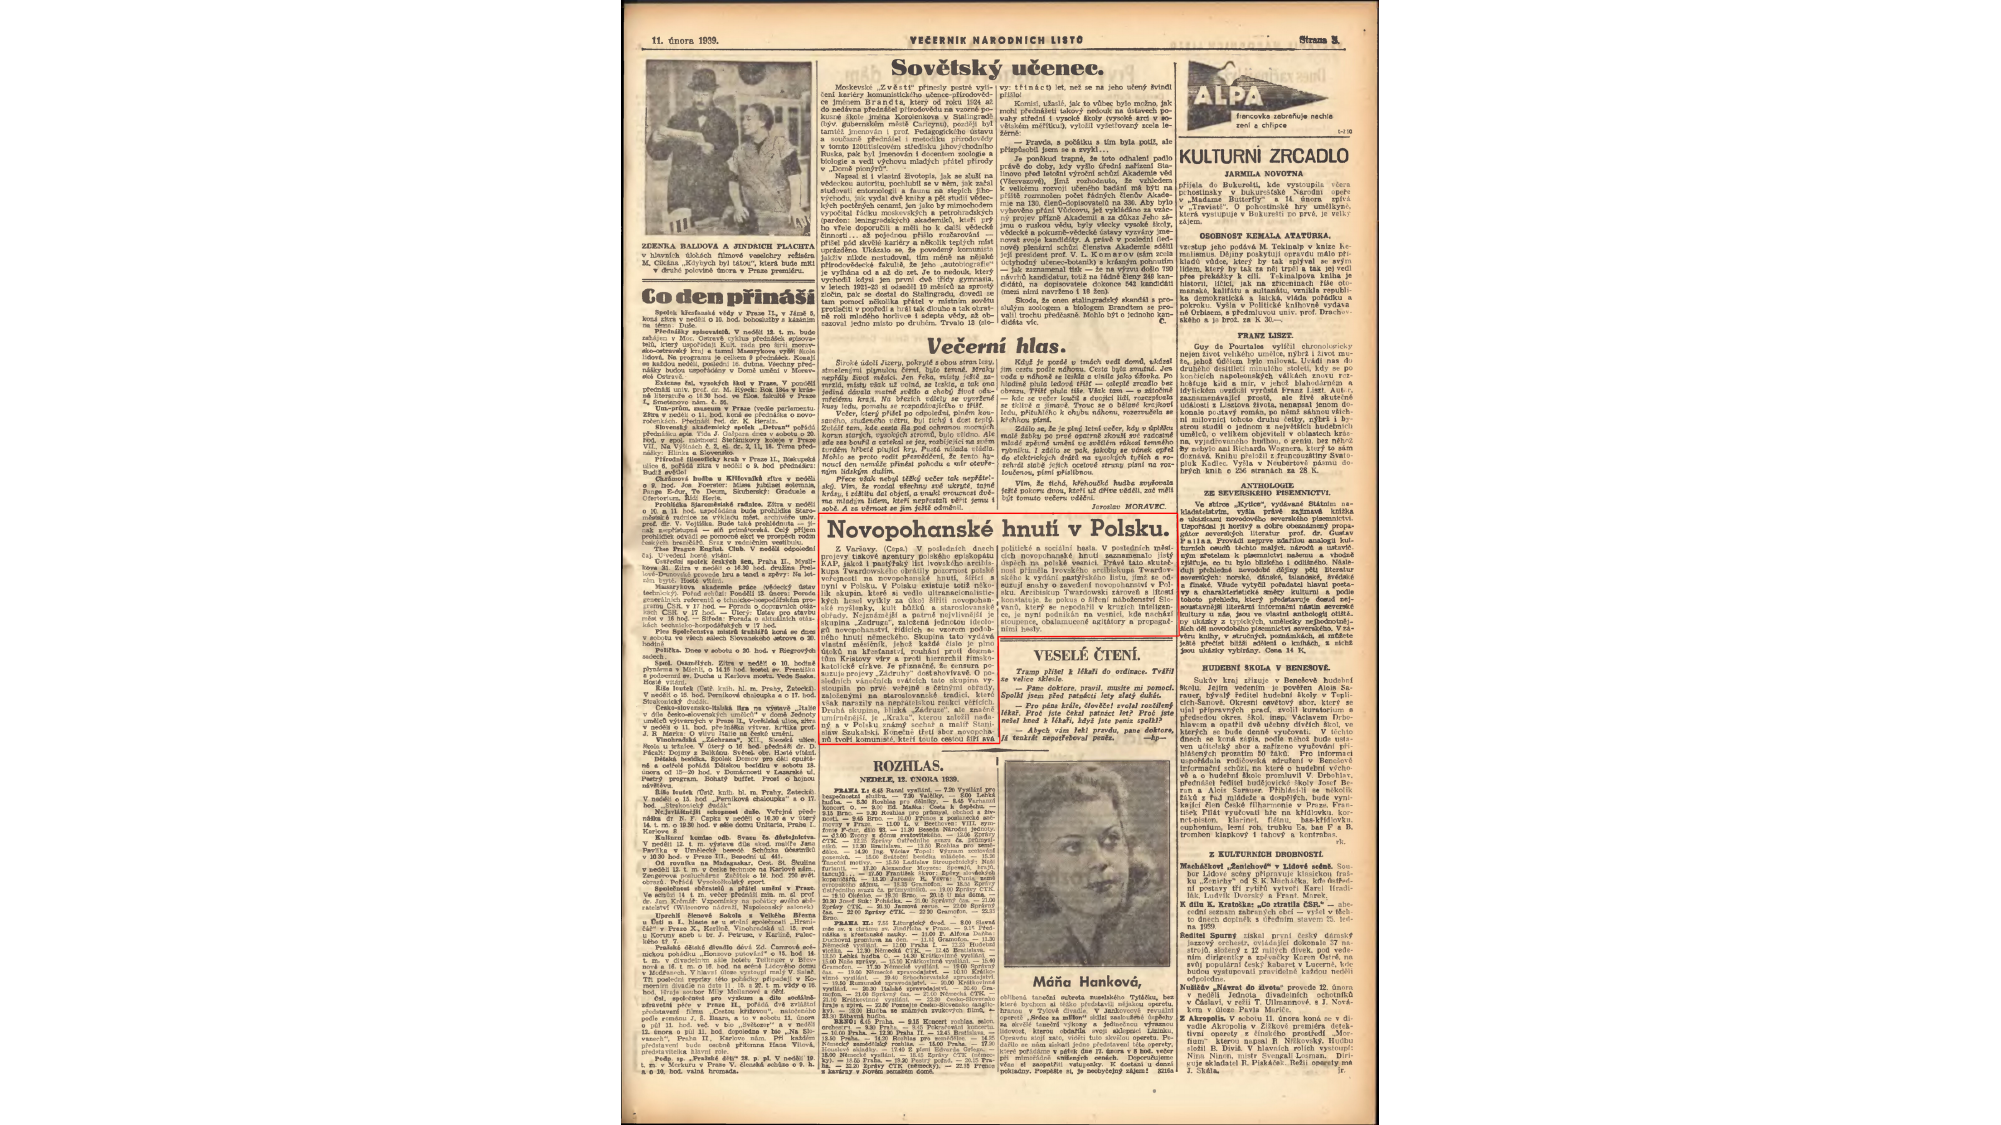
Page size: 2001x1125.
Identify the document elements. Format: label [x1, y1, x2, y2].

picture [621, 0, 1379, 1125]
